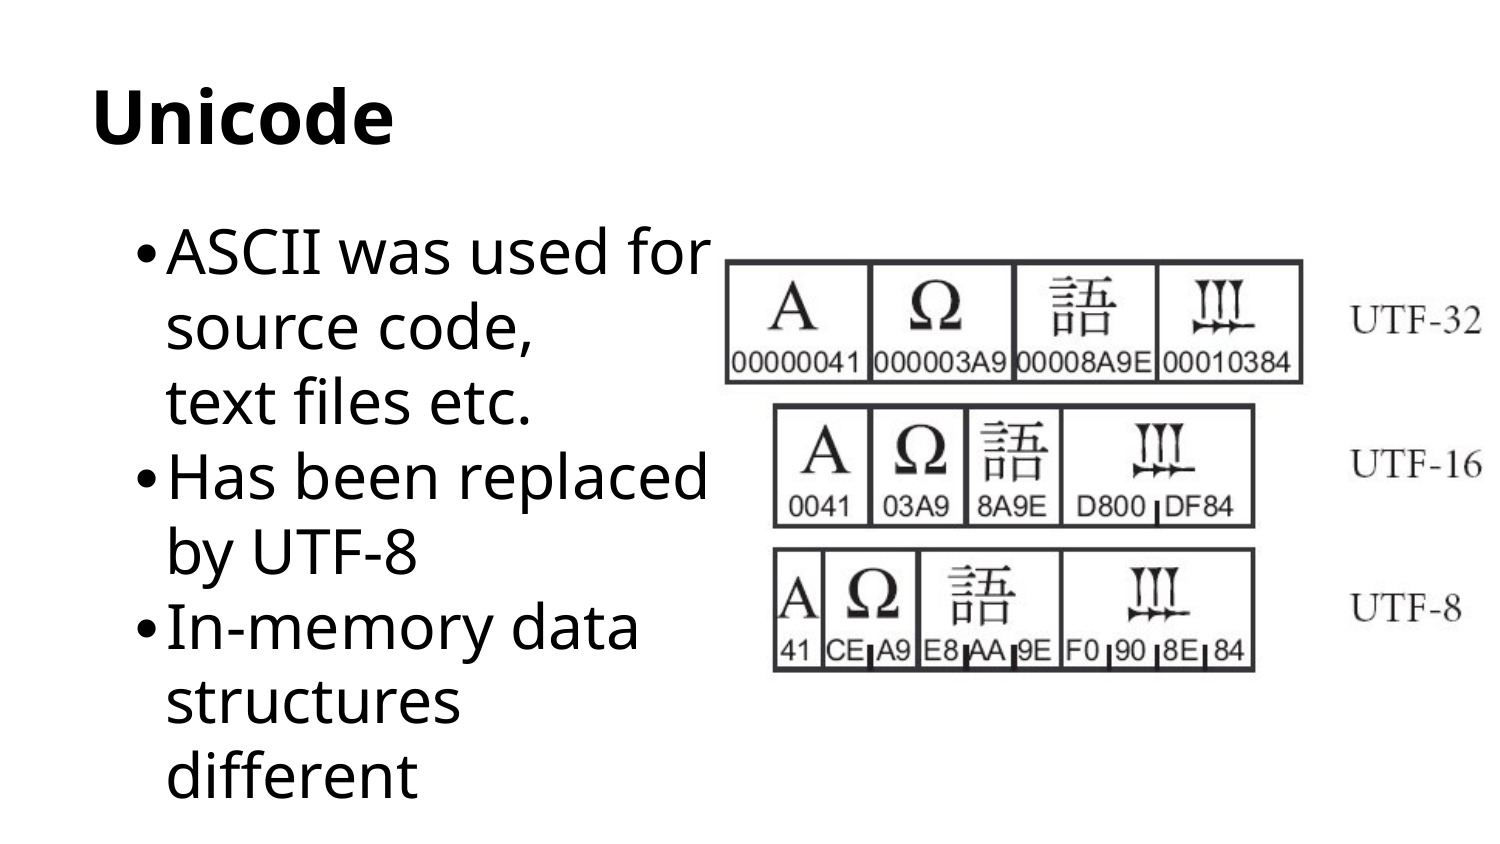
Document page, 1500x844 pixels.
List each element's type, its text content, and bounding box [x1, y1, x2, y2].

list ASCII was used for source code, text files etc. Has been replaced by UTF-8 In-memory data structures different [75, 196, 731, 808]
title Unicode [75, 33, 1425, 175]
picture [705, 247, 1500, 694]
